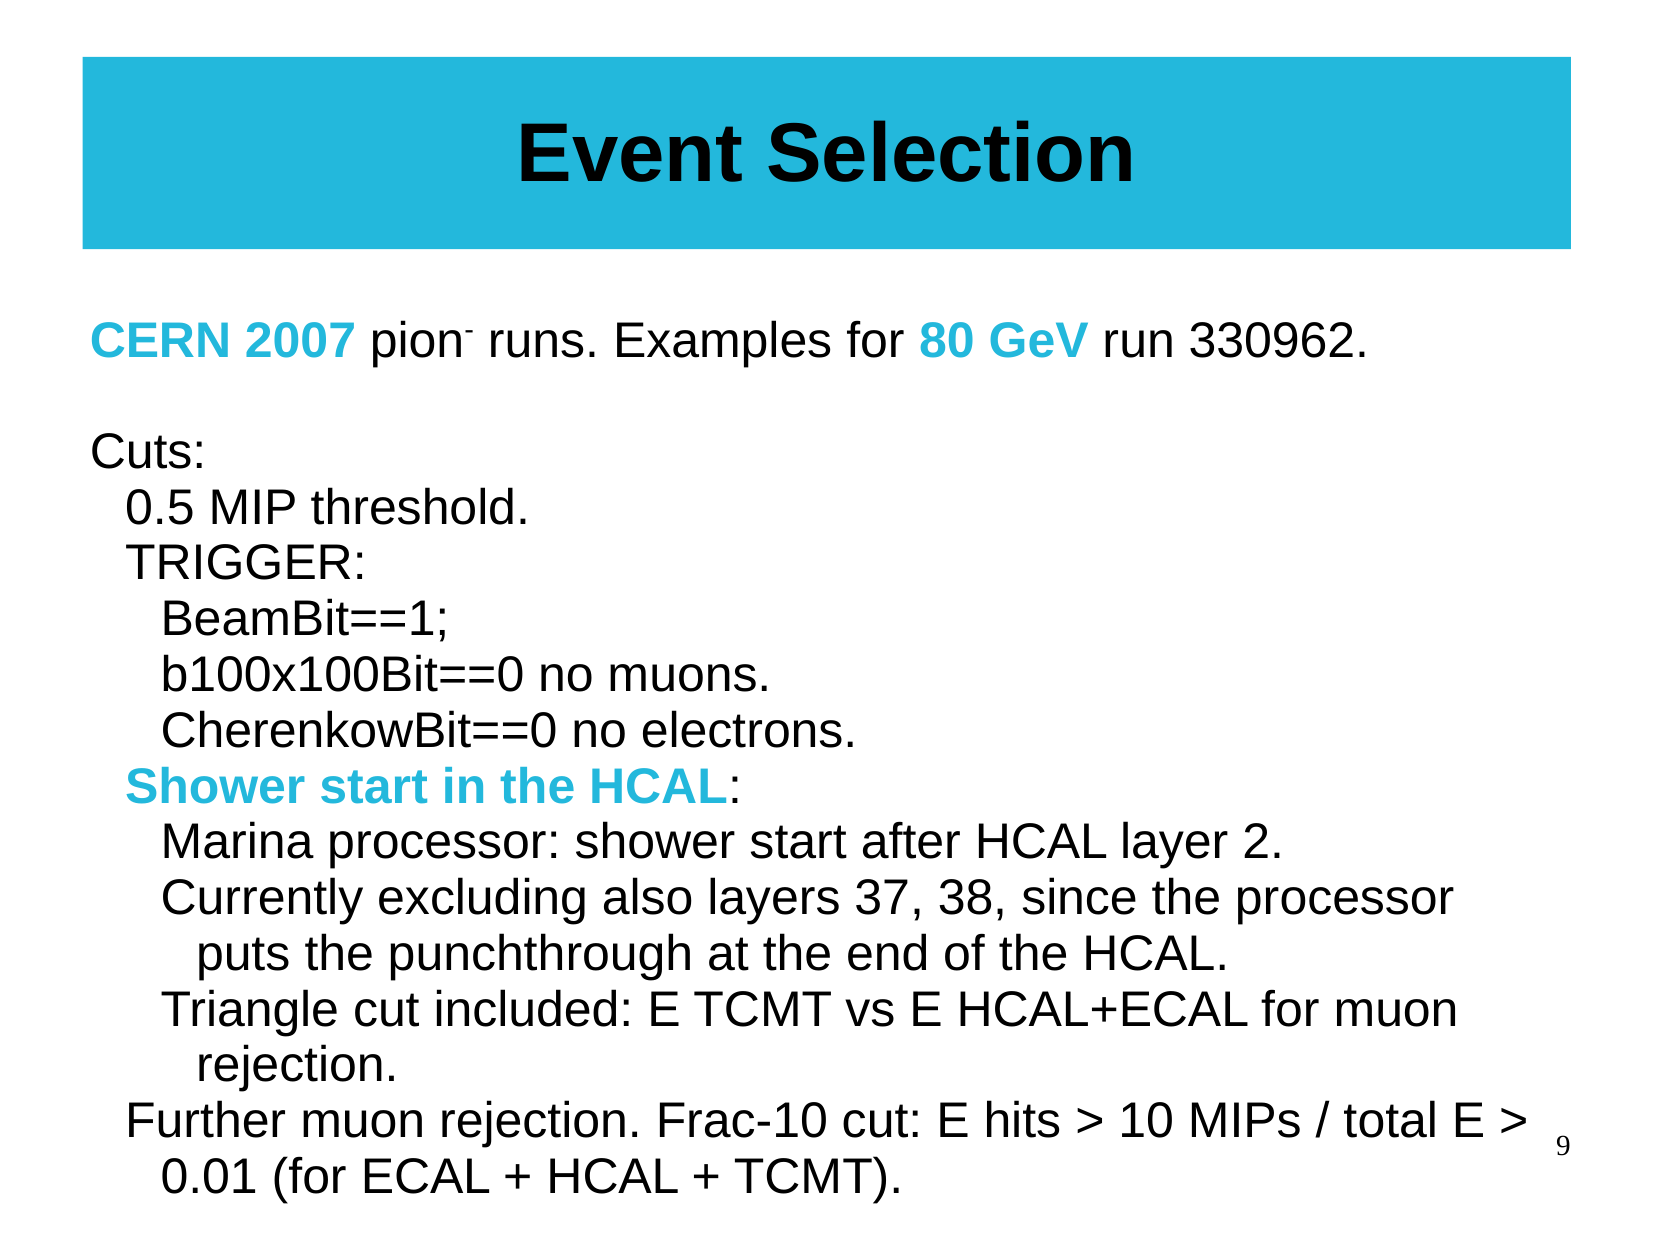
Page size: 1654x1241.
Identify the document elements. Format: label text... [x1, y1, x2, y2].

text_box CERN 2007 pion- runs. Examples for 80 GeV run 330962. Cuts: 0.5 MIP threshold. TRIGGER: BeamBit==1; b100x100Bit==0 no muons. CherenkowBit==0 no electrons. Shower start in the HCAL: Marina processor: shower start after HCAL layer 2. Currently excluding also layers 37, 38, since the processor puts the punchthrough at the end of the HCAL. Triangle cut included: E TCMT vs E HCAL+ECAL for muon rejection. Further muon rejection. Frac-10 cut: E hits > 10 MIPs / total E > 0.01 (for ECAL + HCAL + TCMT). [75, 304, 1576, 1214]
title Event Selection [82, 56, 1571, 250]
